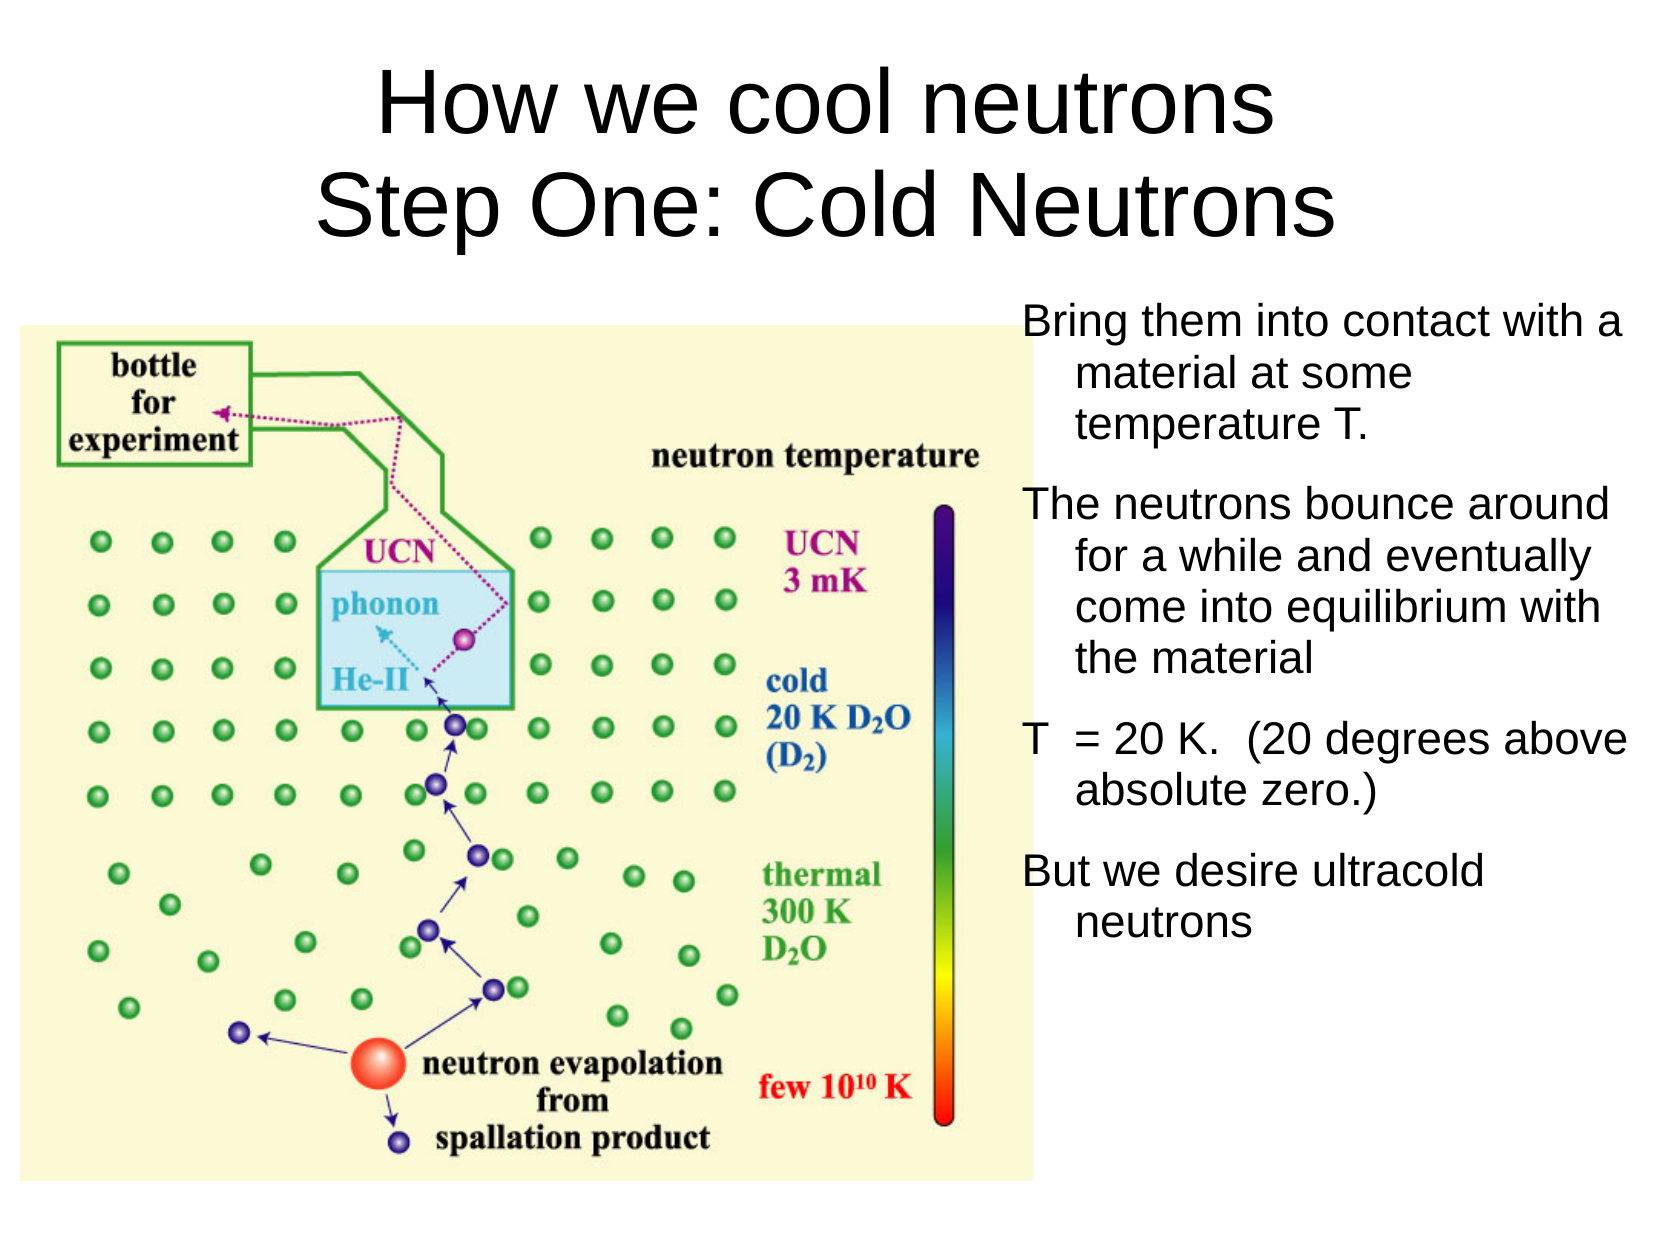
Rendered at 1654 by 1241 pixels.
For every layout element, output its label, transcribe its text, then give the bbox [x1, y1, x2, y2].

title How we cool neutrons Step One: Cold Neutrons [82, 39, 1571, 267]
picture [20, 325, 1034, 1182]
list Bring them into contact with a material at some temperature T. The neutrons bounce around for a while and eventually come into equilibrium with the material T = 20 K. (20 degrees above absolute zero.) But we desire ultracold neutrons [1003, 295, 1654, 1099]
